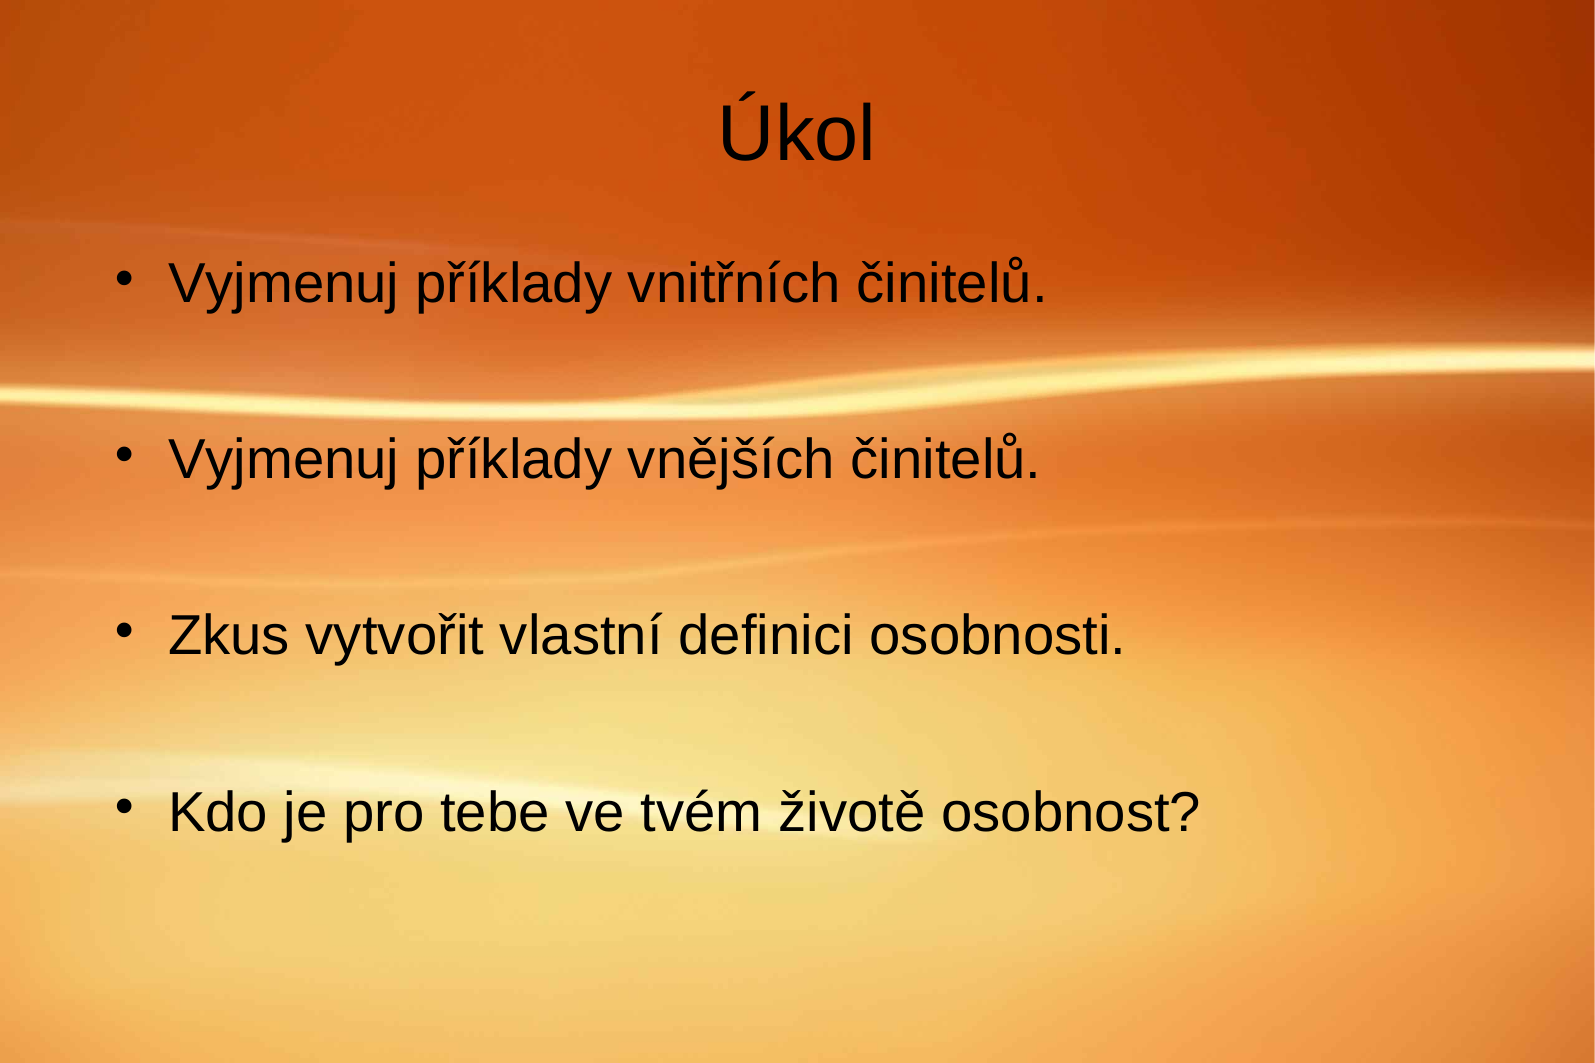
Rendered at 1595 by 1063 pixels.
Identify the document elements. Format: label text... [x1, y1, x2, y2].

list Vyjmenuj příklady vnitřních činitelů. Vyjmenuj příklady vnějších činitelů. Zkus vytvořit vlastní definici osobnosti. Kdo je pro tebe ve tvém životě osobnost? [79, 248, 1515, 951]
title Úkol [79, 42, 1515, 220]
